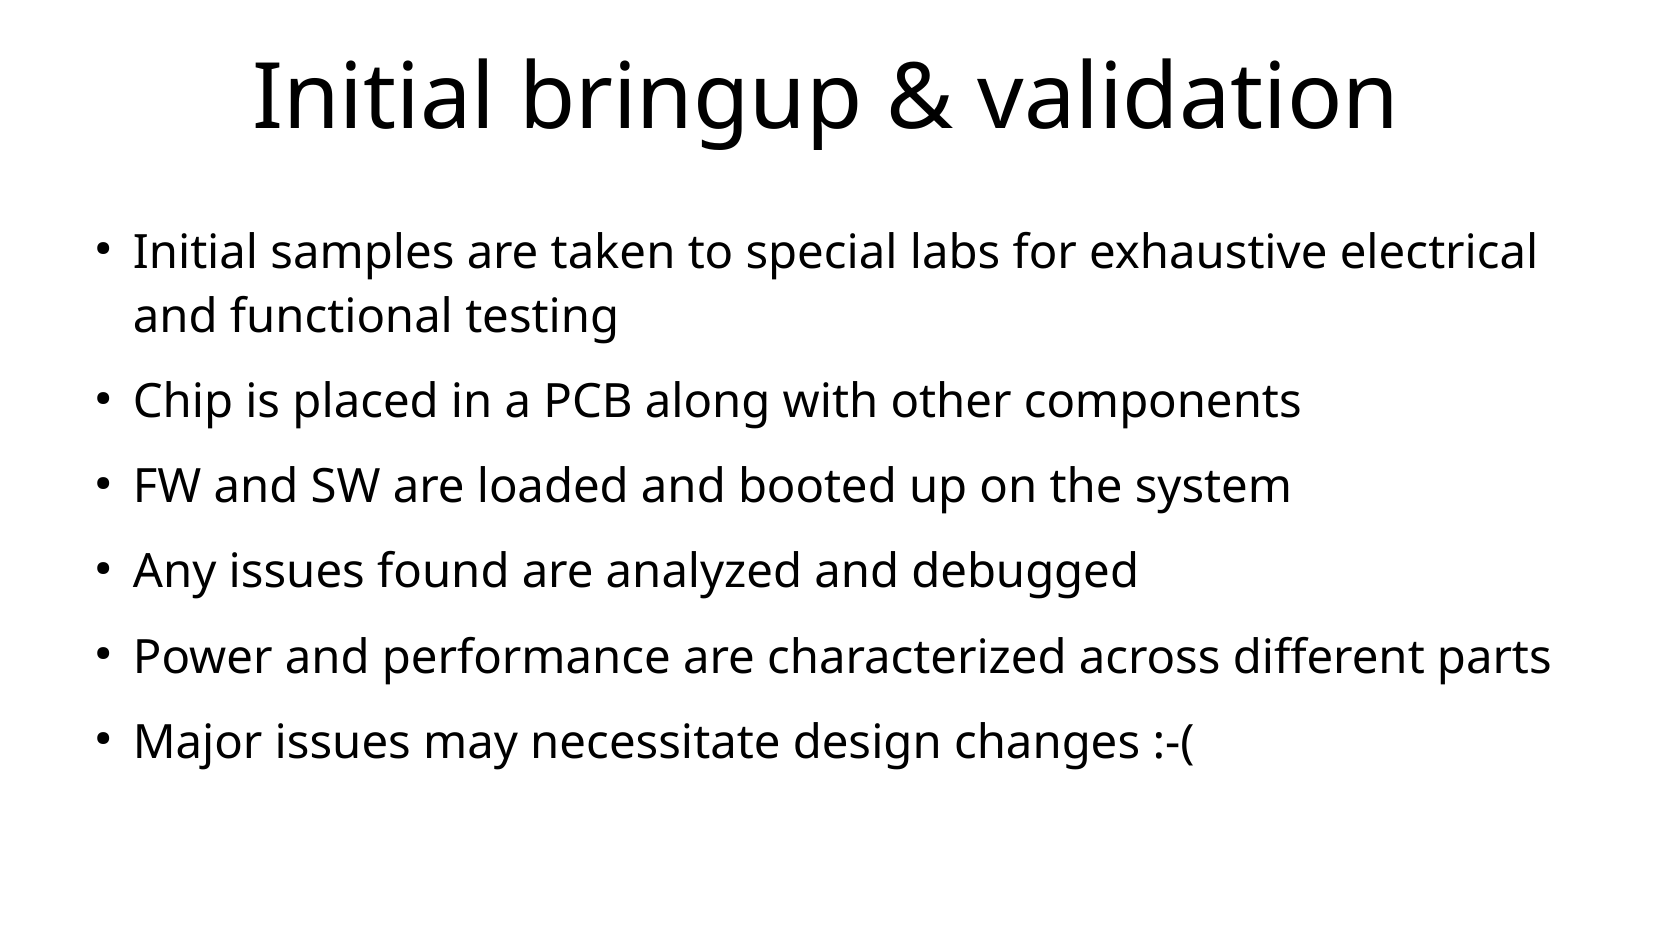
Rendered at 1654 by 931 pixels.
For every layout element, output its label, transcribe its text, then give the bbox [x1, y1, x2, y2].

list Initial samples are taken to special labs for exhaustive electrical and functional testing Chip is placed in a PCB along with other components FW and SW are loaded and booted up on the system Any issues found are analyzed and debugged Power and performance are characterized across different parts Major issues may necessitate design changes :-( [82, 217, 1571, 841]
title Initial bringup & validation [82, 15, 1571, 171]
